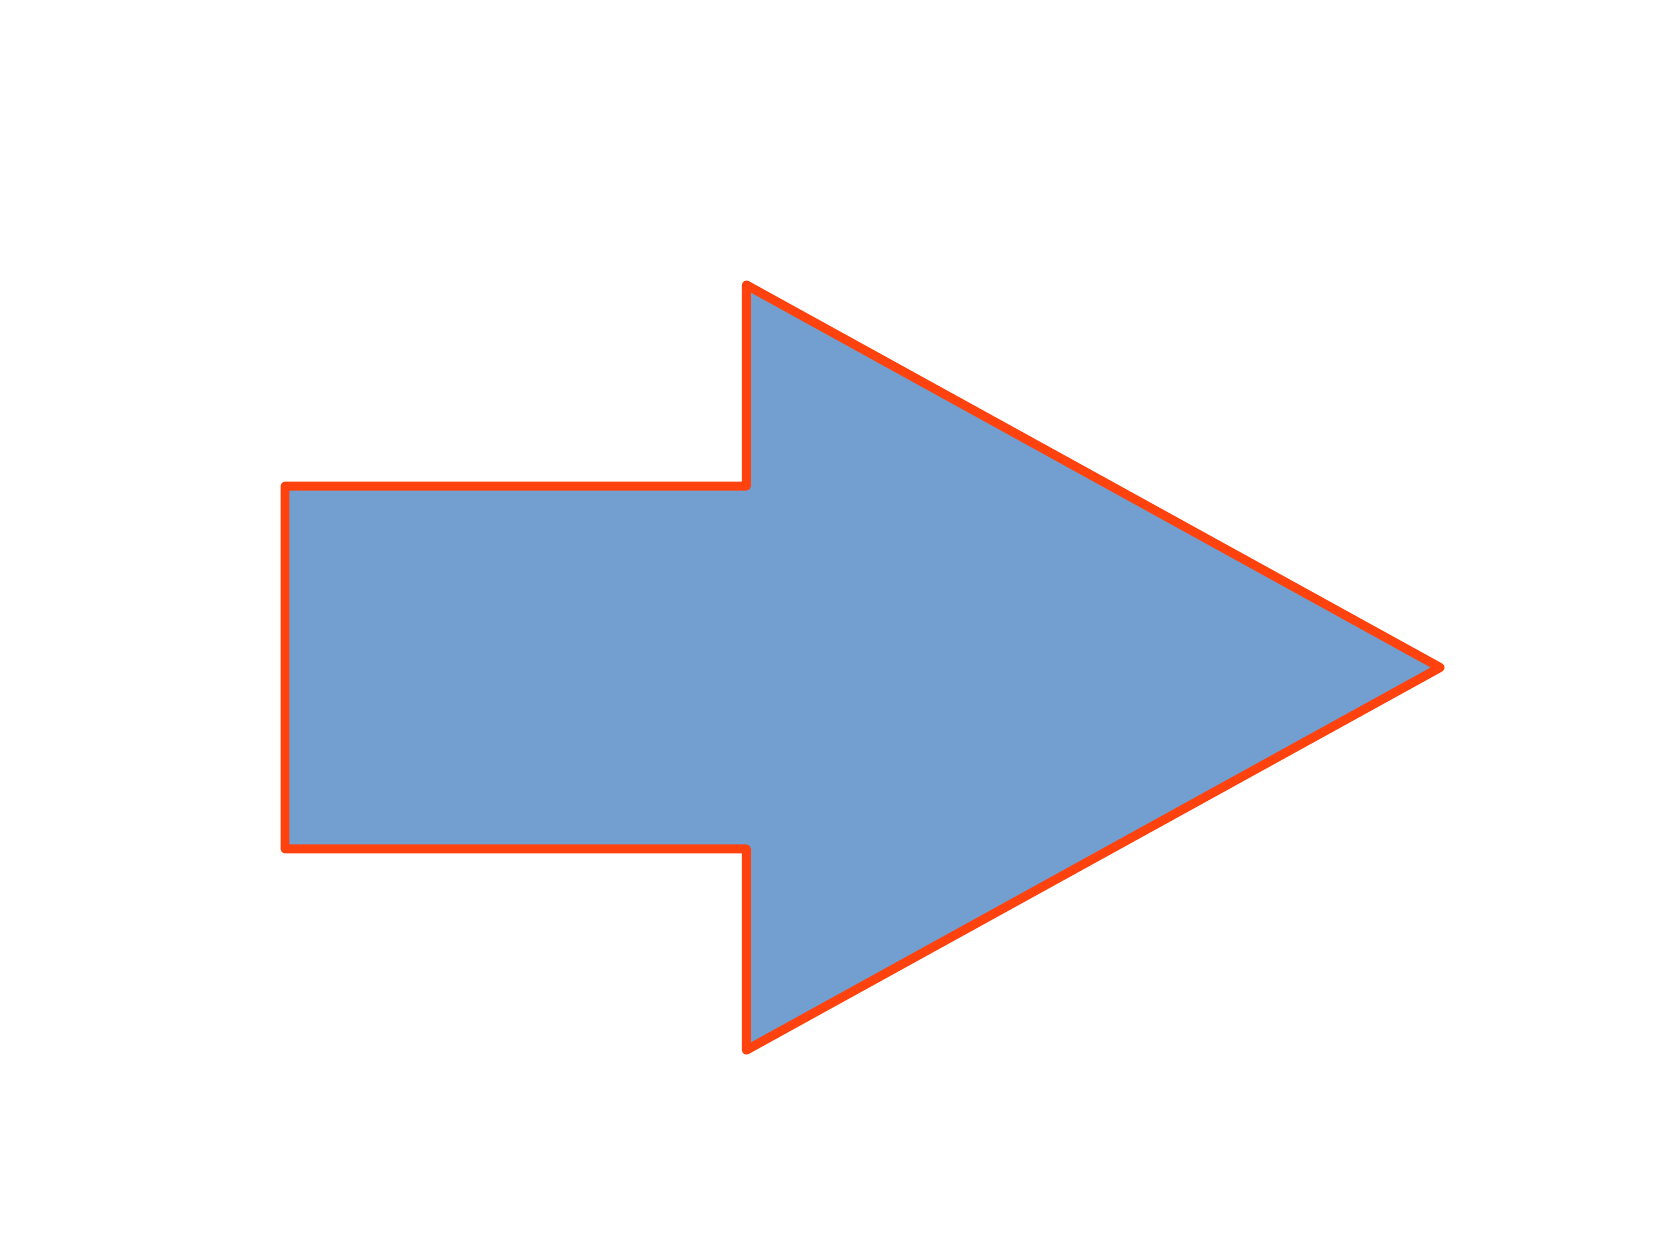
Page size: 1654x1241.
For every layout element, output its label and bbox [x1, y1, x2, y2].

text_box [285, 285, 1441, 1051]
